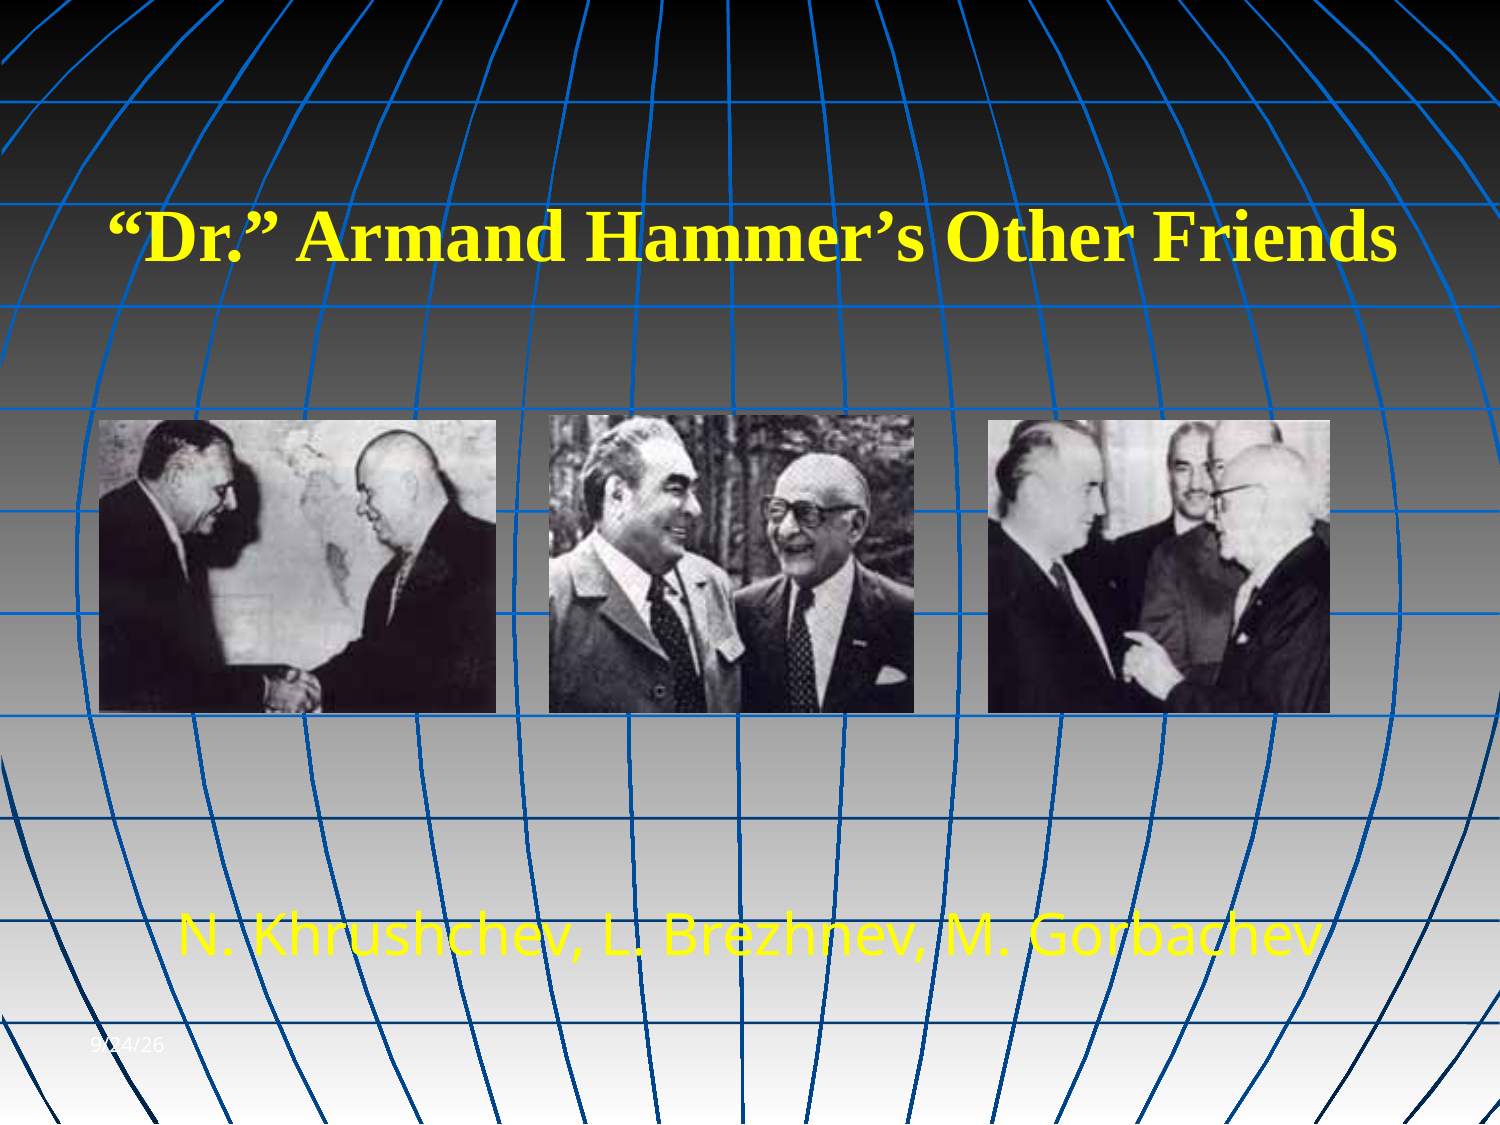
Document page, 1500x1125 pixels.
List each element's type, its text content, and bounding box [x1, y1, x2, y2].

text_box N. Khrushchev, L. Brezhnev, M. Gorbachev [62, 889, 1438, 975]
title “Dr.” Armand Hammer’s Other Friends [75, 149, 1450, 313]
picture [549, 415, 914, 713]
picture [99, 420, 496, 713]
slide_number 6/27/17 [75, 1024, 425, 1100]
picture [988, 420, 1330, 713]
